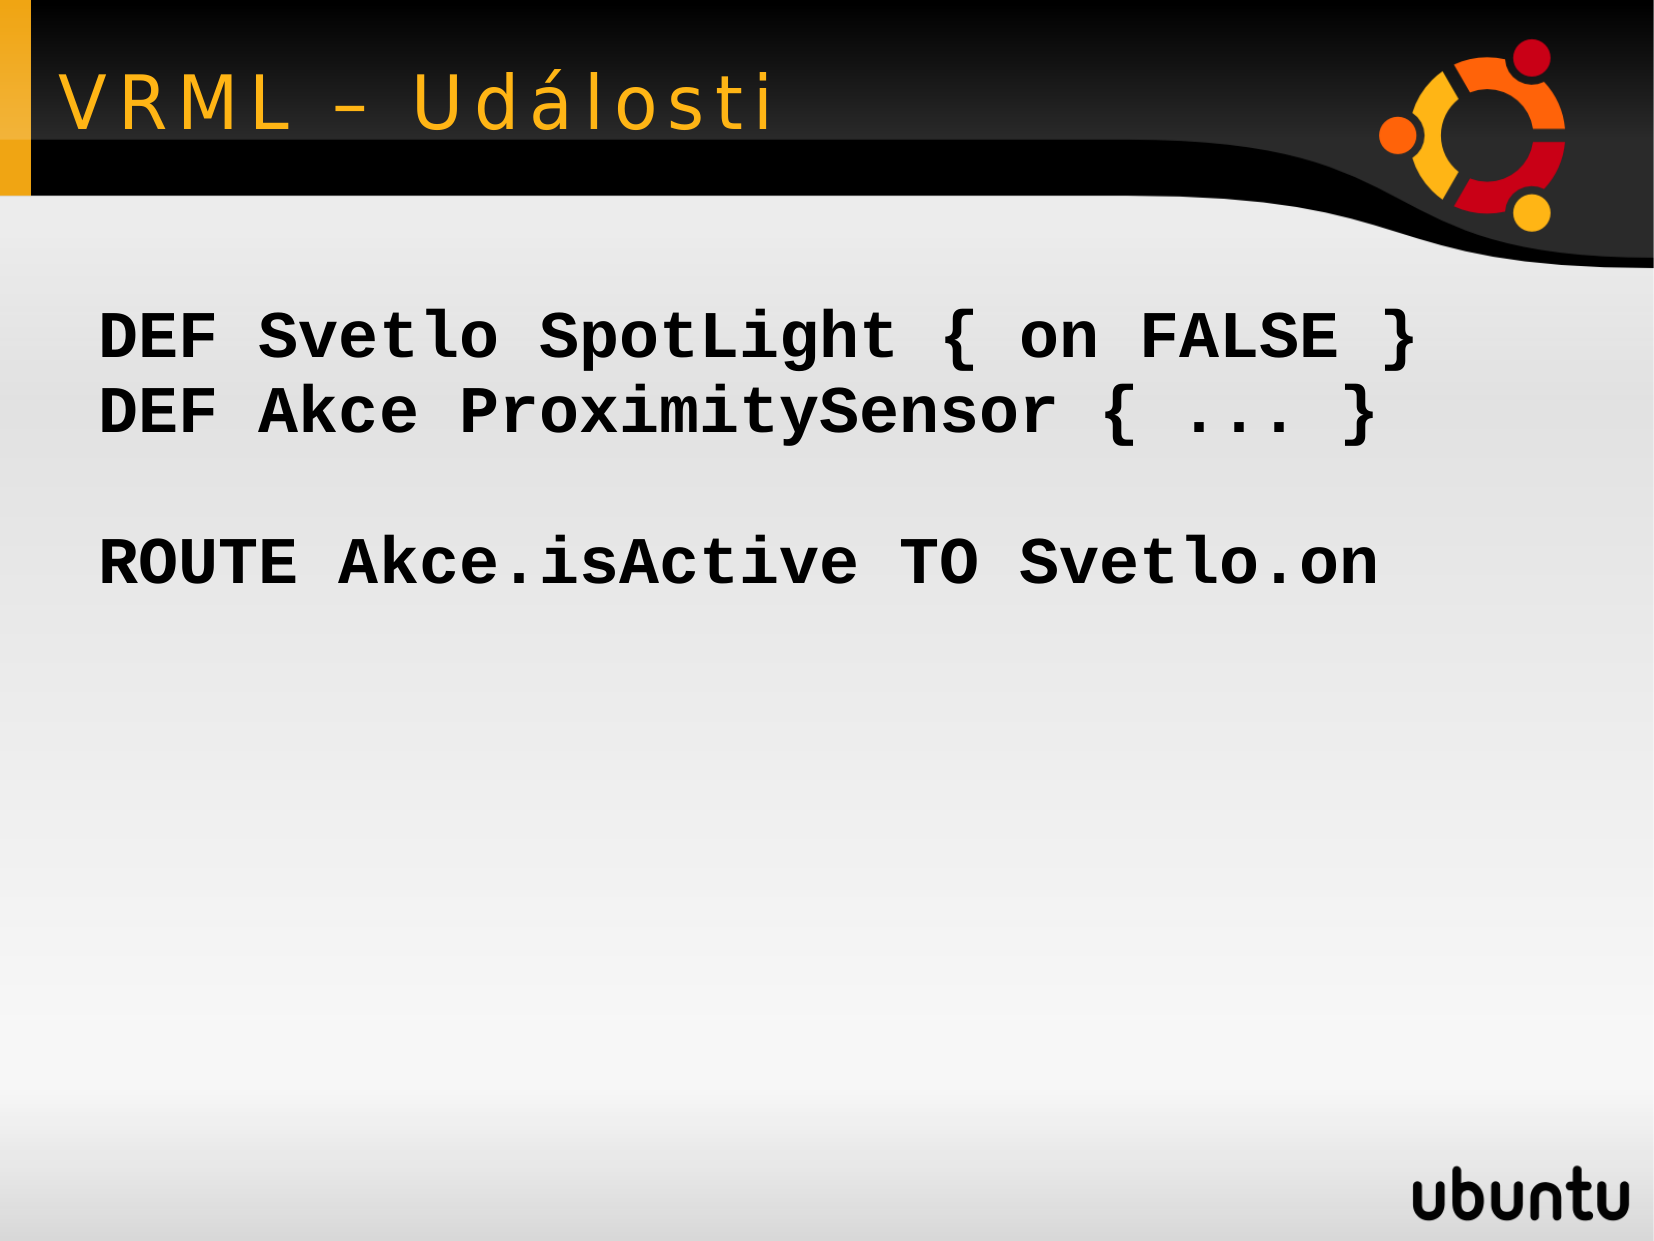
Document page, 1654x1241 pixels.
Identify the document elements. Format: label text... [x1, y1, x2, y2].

title VRML – Události [59, 29, 1270, 178]
list DEF Svetlo SpotLight { on FALSE } DEF Akce ProximitySensor { ... } ROUTE Akce.isActive TO Svetlo.on [81, 301, 1570, 1121]
picture [0, 0, 1654, 1241]
